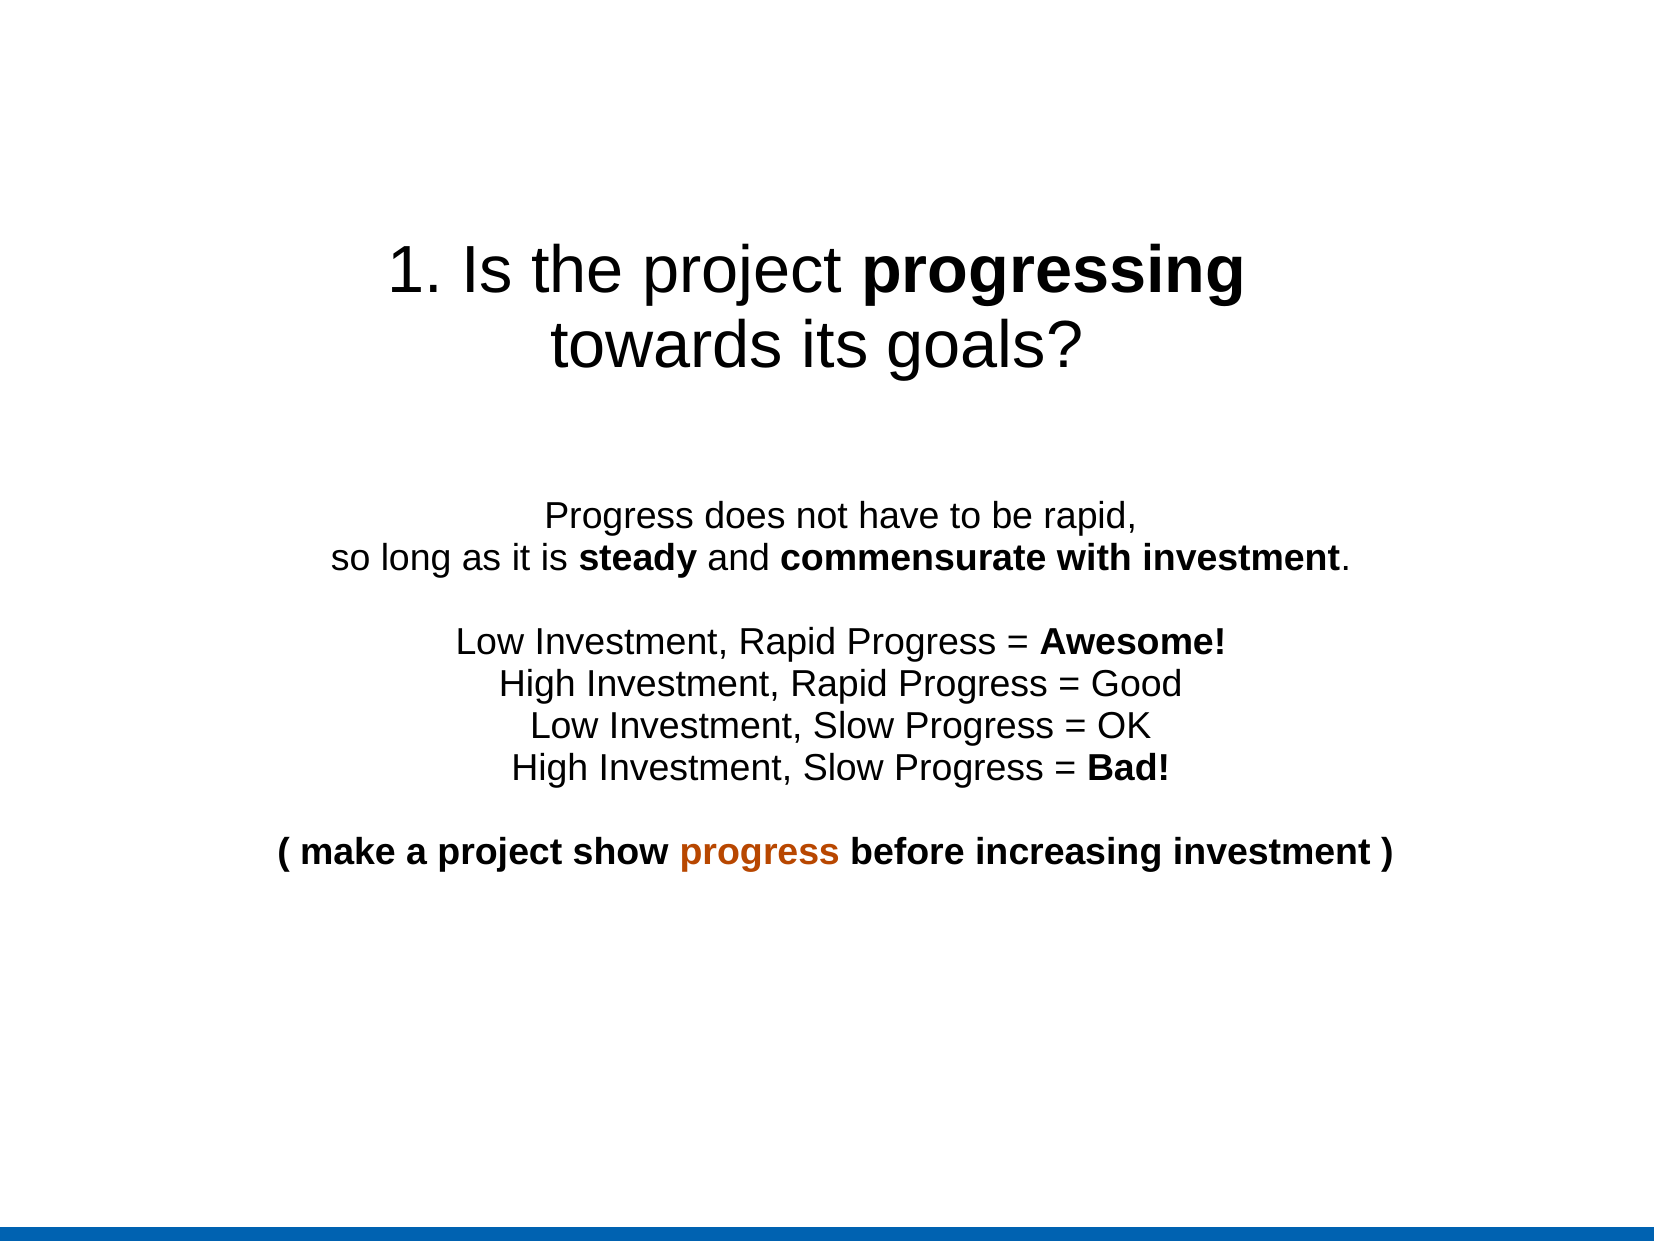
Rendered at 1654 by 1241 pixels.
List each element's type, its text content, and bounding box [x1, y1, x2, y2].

text_box 1. Is the project progressing towards its goals? [112, 225, 1522, 390]
text_box Progress does not have to be rapid, so long as it is steady and commensurate with investment. Low Investment, Rapid Progress = Awesome! High Investment, Rapid Progress = Good Low Investment, Slow Progress = OK High Investment, Slow Progress = Bad! ( make a project show progress before increasing investment ) [262, 487, 1420, 881]
